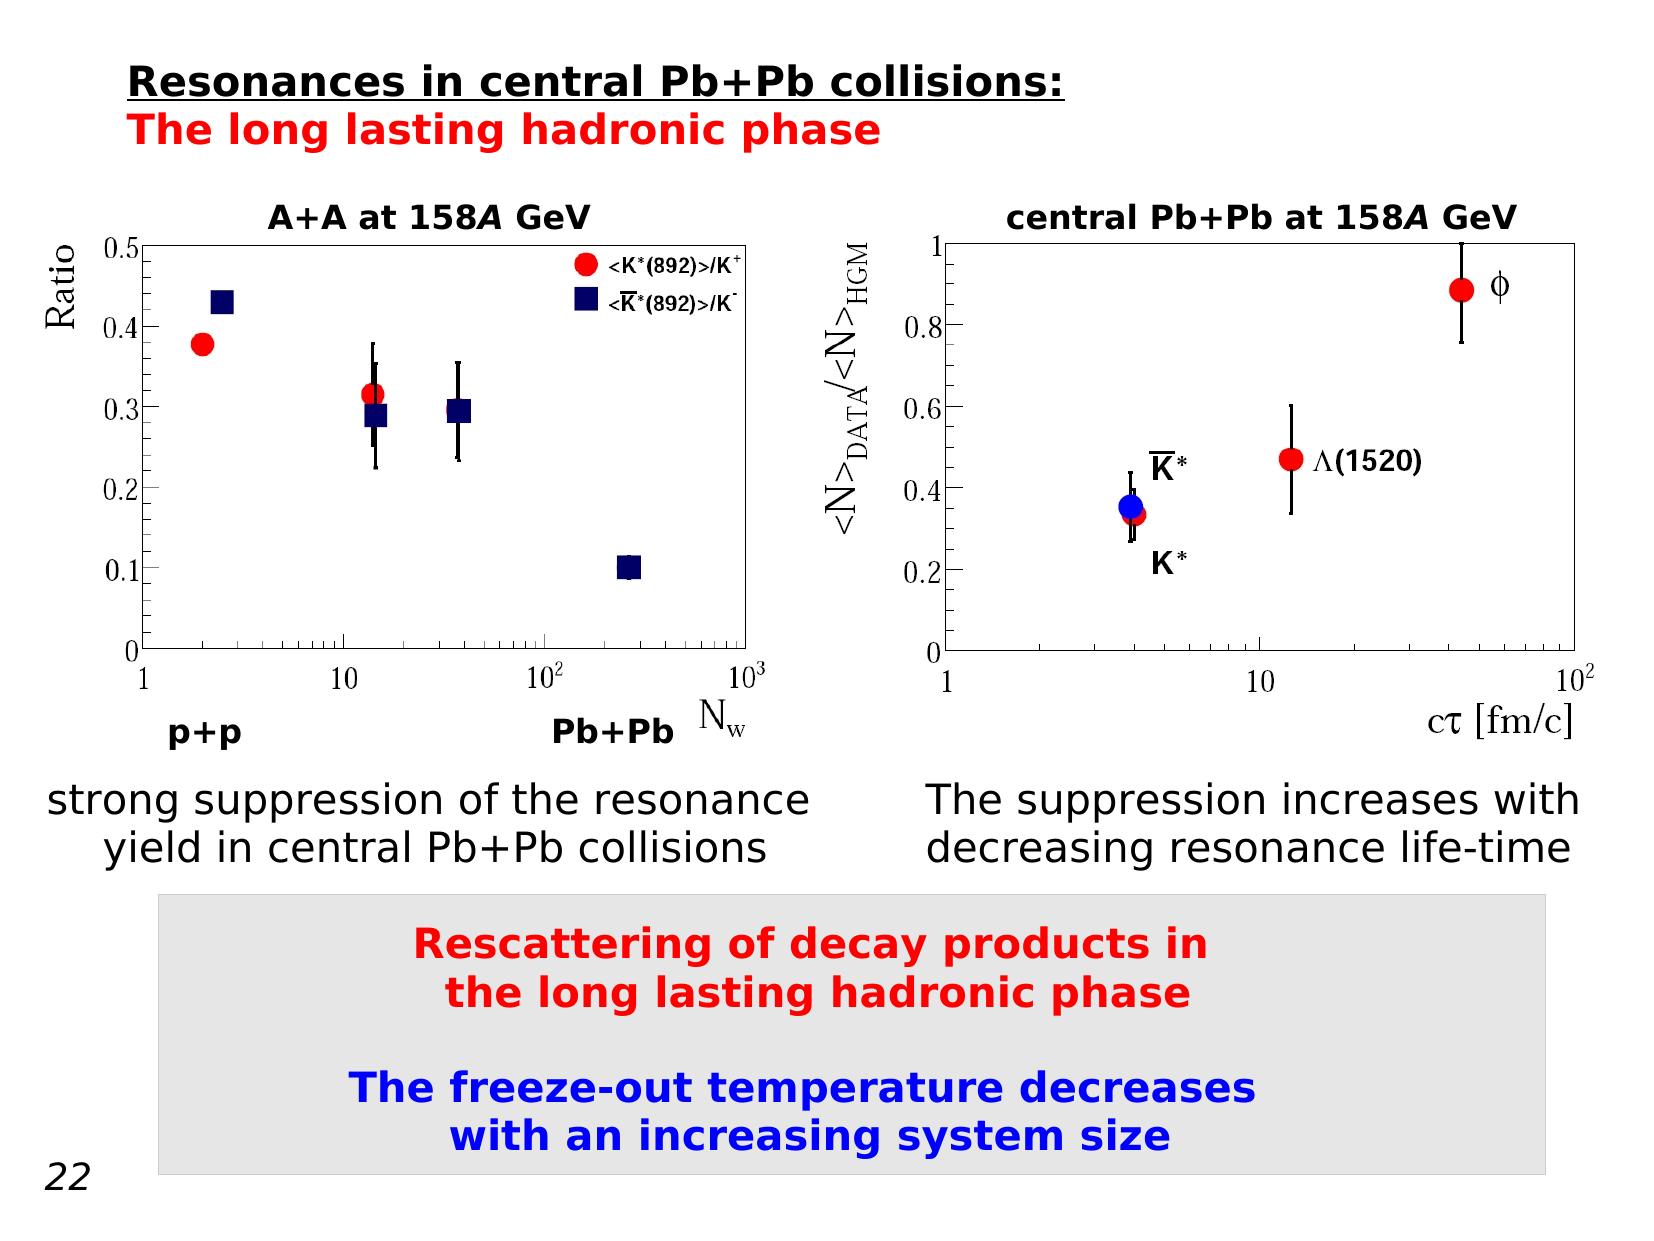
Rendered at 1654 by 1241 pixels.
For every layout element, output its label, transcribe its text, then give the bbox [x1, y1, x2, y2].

text_box strong suppression of the resonance yield in central Pb+Pb collisions [46, 775, 810, 873]
picture [37, 225, 796, 751]
picture [808, 206, 1631, 762]
text_box central Pb+Pb at 158A GeV [1005, 198, 1517, 238]
text_box The freeze-out temperature decreases with an increasing system size [348, 1063, 1276, 1161]
text_box Resonances in central Pb+Pb collisions: The long lasting hadronic phase [126, 57, 1185, 155]
text_box Pb+Pb [551, 712, 675, 751]
text_box A+A at 158A GeV [267, 198, 591, 238]
text_box [158, 894, 1546, 1175]
text_box The suppression increases with decreasing resonance life-time [925, 775, 1582, 873]
text_box p+p [167, 712, 243, 751]
text_box Rescattering of decay products in the long lasting hadronic phase [412, 919, 1225, 1017]
